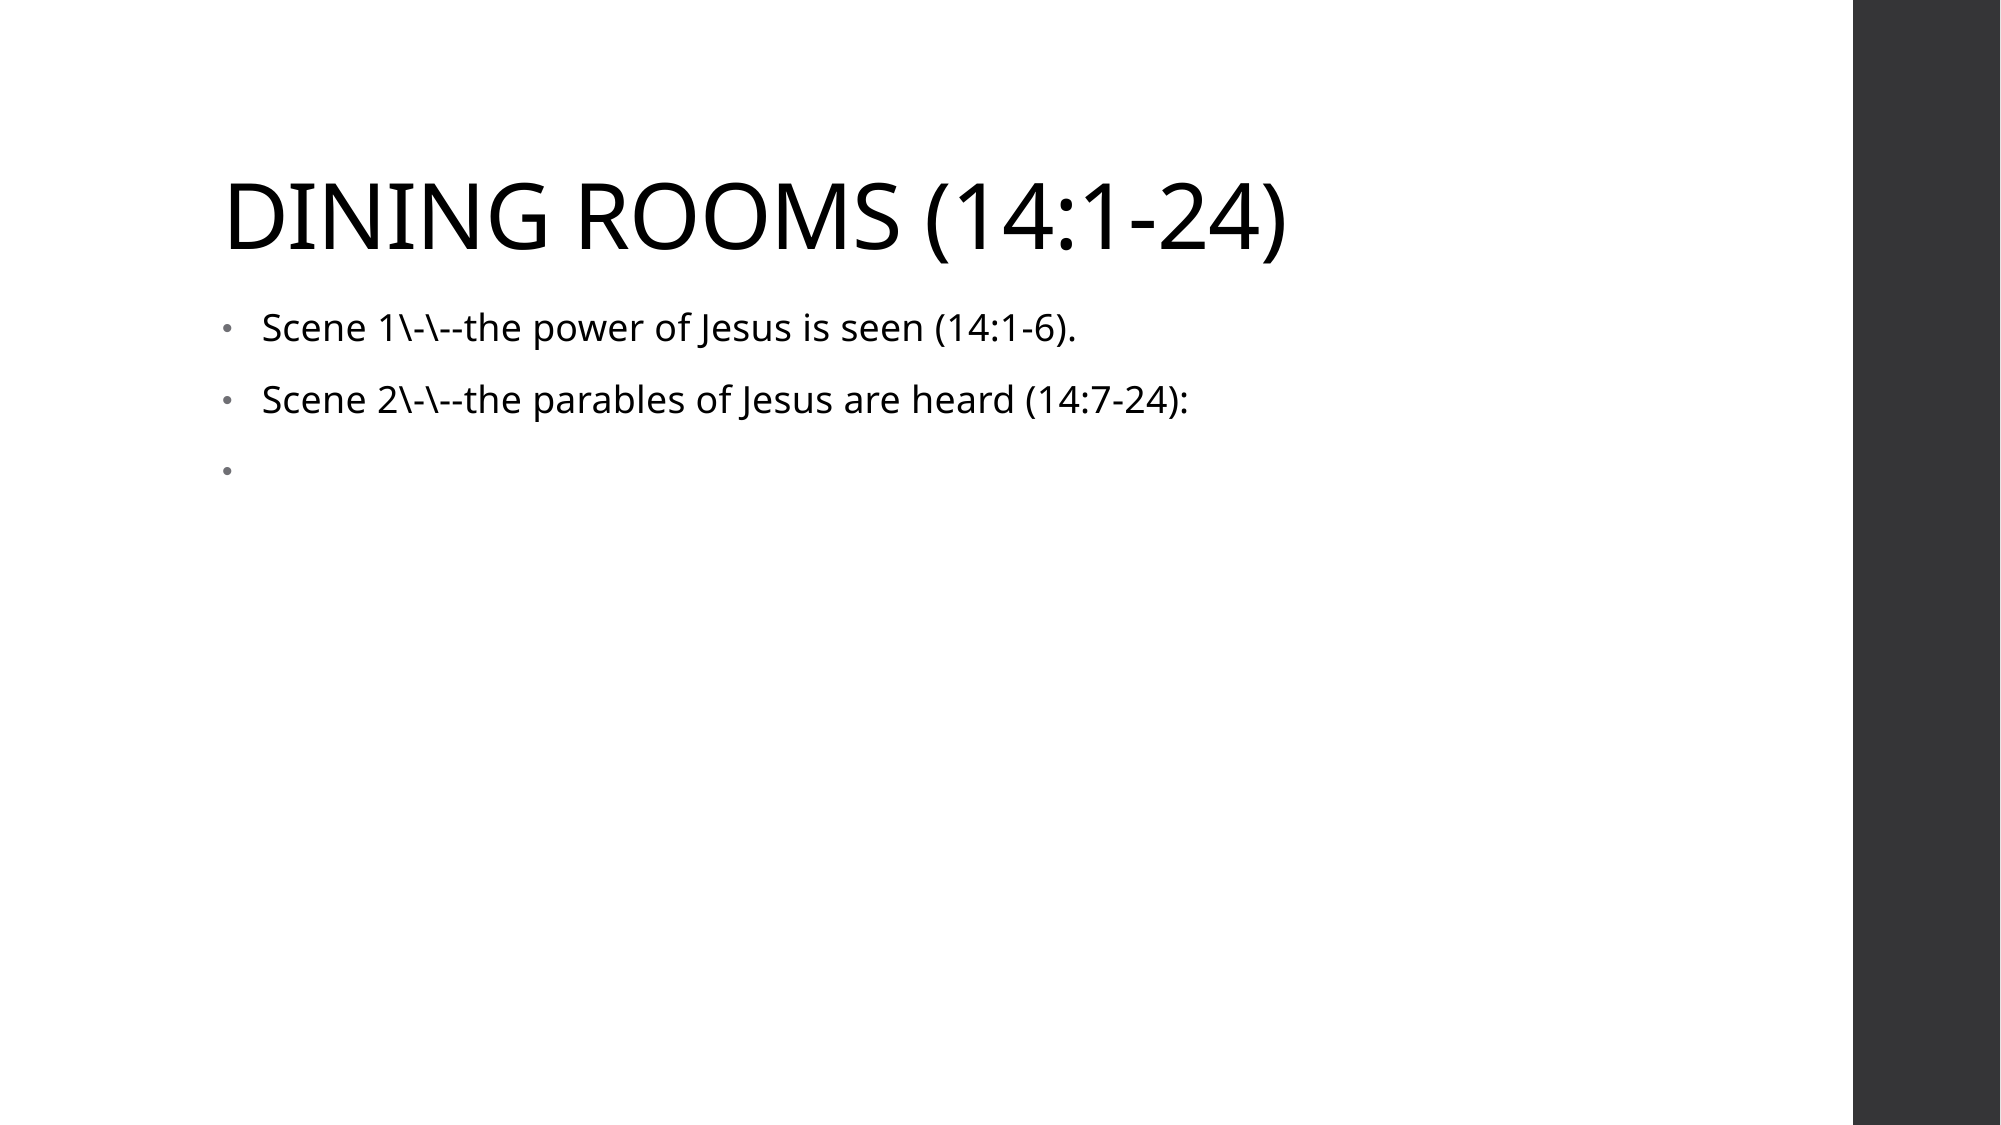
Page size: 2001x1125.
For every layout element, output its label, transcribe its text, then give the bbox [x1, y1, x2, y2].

list Scene 1\-\--the power of Jesus is seen (14:1-6). Scene 2\-\--the parables of Jesus are heard (14:7-24): [206, 299, 1617, 1014]
title DINING ROOMS (14:1-24) [206, 60, 1797, 278]
